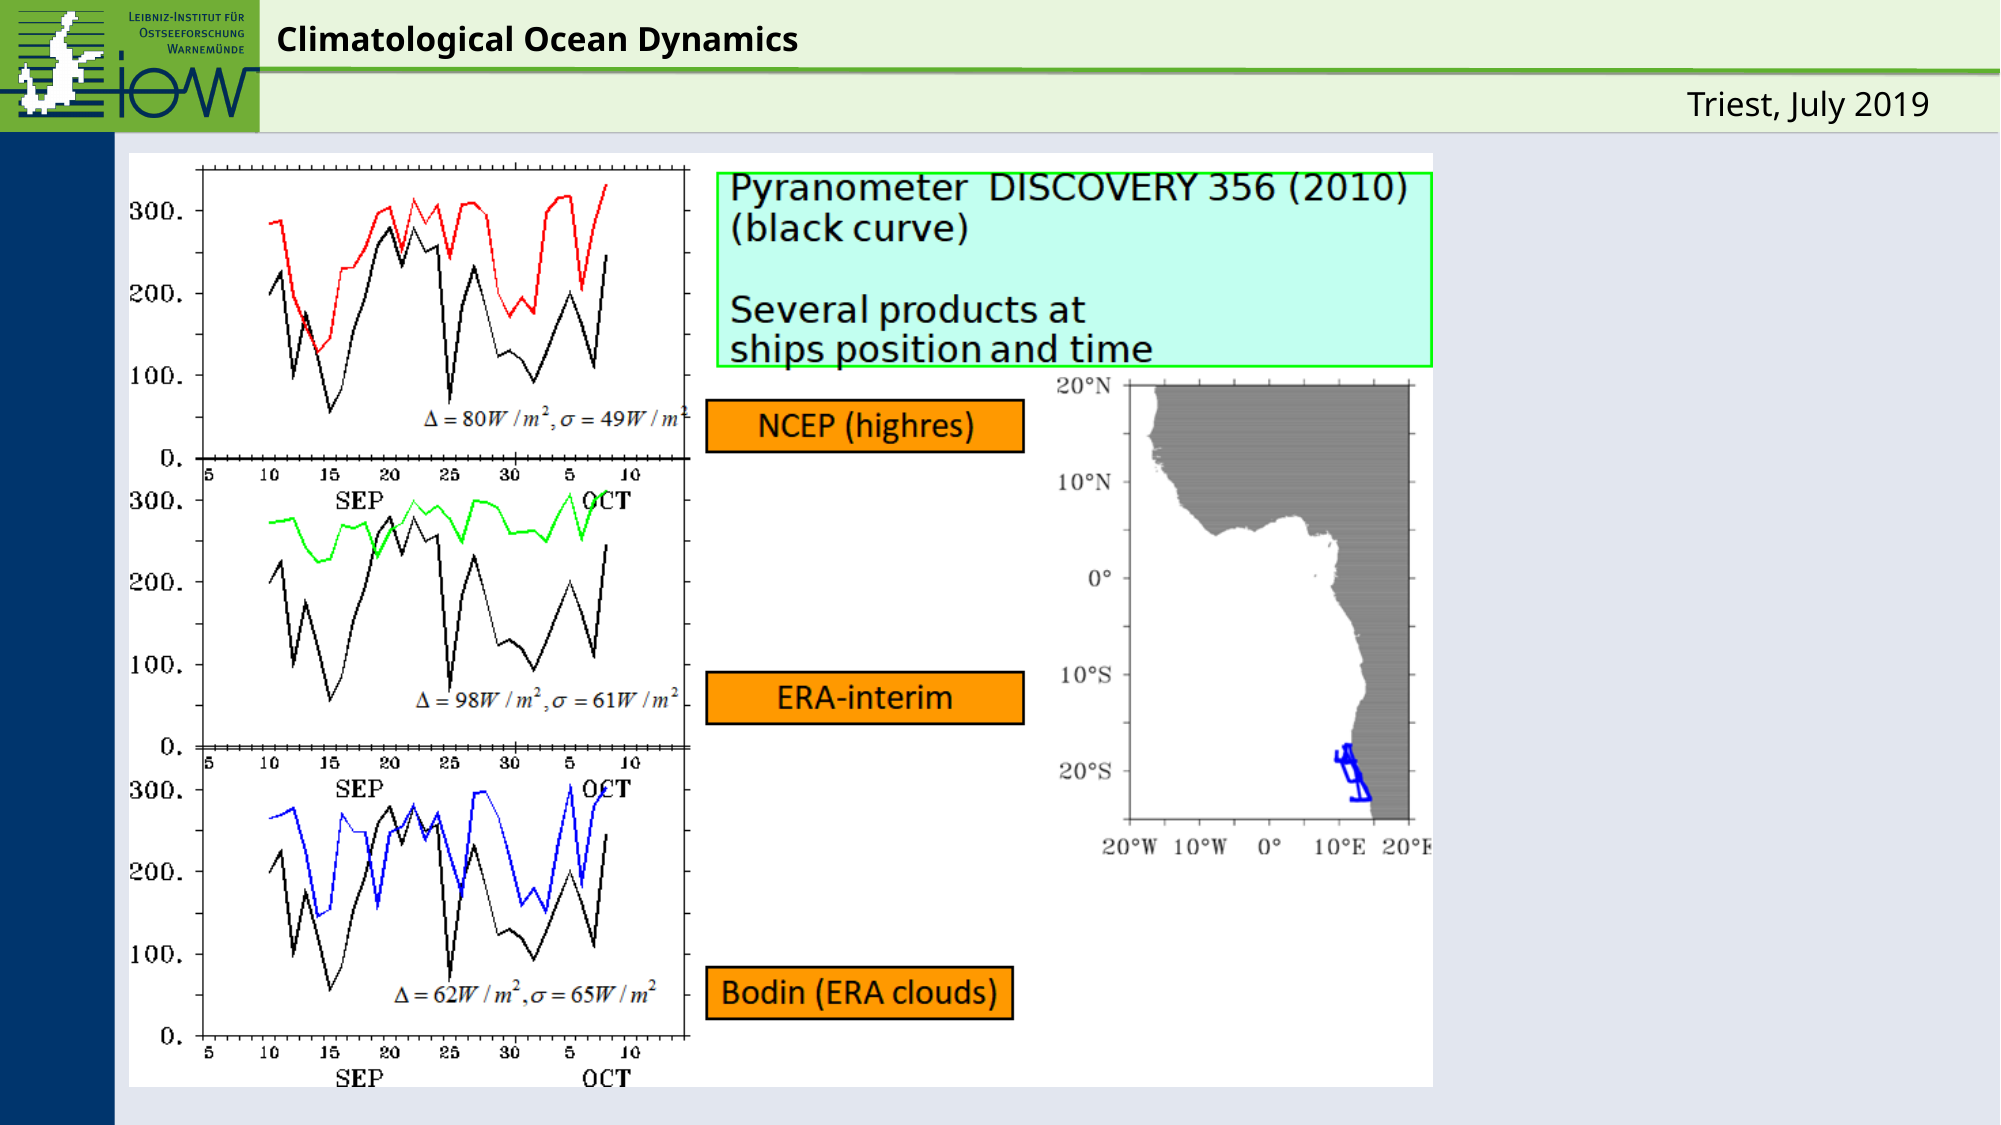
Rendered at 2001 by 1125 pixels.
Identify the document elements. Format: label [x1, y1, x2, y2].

picture [0, 10, 260, 118]
picture [129, 153, 1433, 1087]
